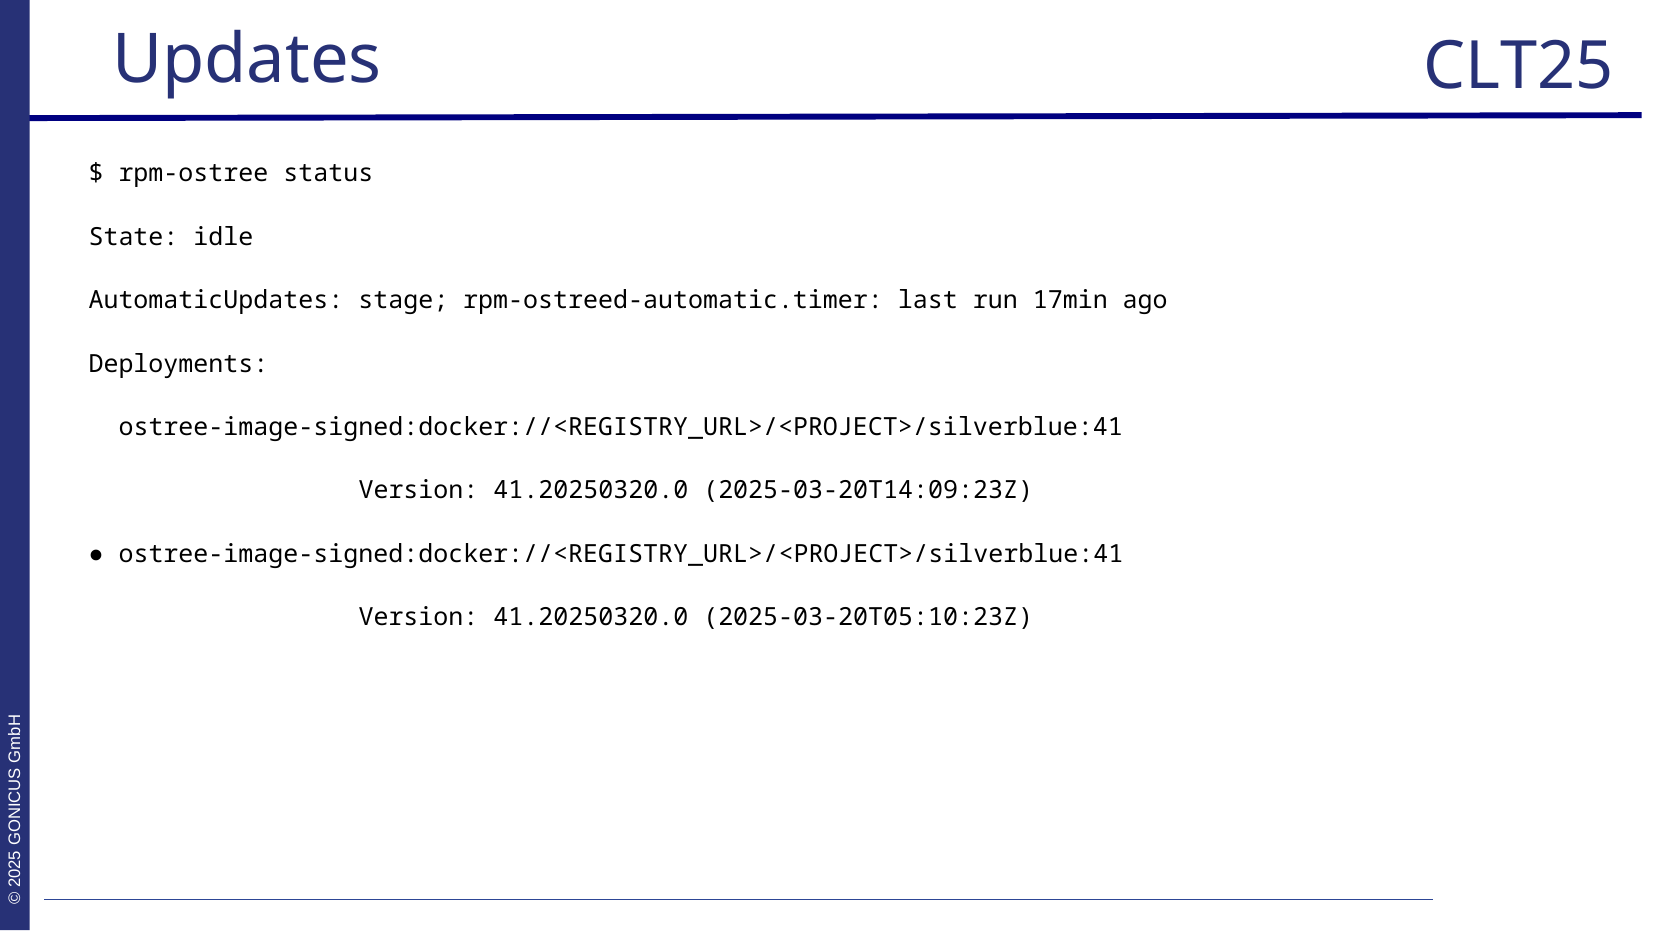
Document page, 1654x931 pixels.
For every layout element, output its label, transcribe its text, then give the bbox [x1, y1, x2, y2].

title Updates [112, 0, 1525, 134]
list $ rpm-ostree status State: idle AutomaticUpdates: stage; rpm-ostreed-automatic.timer: last run 17min ago Deployments: ostree-image-signed:docker://<REGISTRY_URL>/<PROJECT>/silverblue:41 Version: 41.20250320.0 (2025-03-20T14:09:23Z) ● ostree-image-signed:docker://<REGISTRY_URL>/<PROJECT>/silverblue:41 Version: 41.20250320.0 (2025-03-20T05:10:23Z) [88, 155, 1590, 852]
